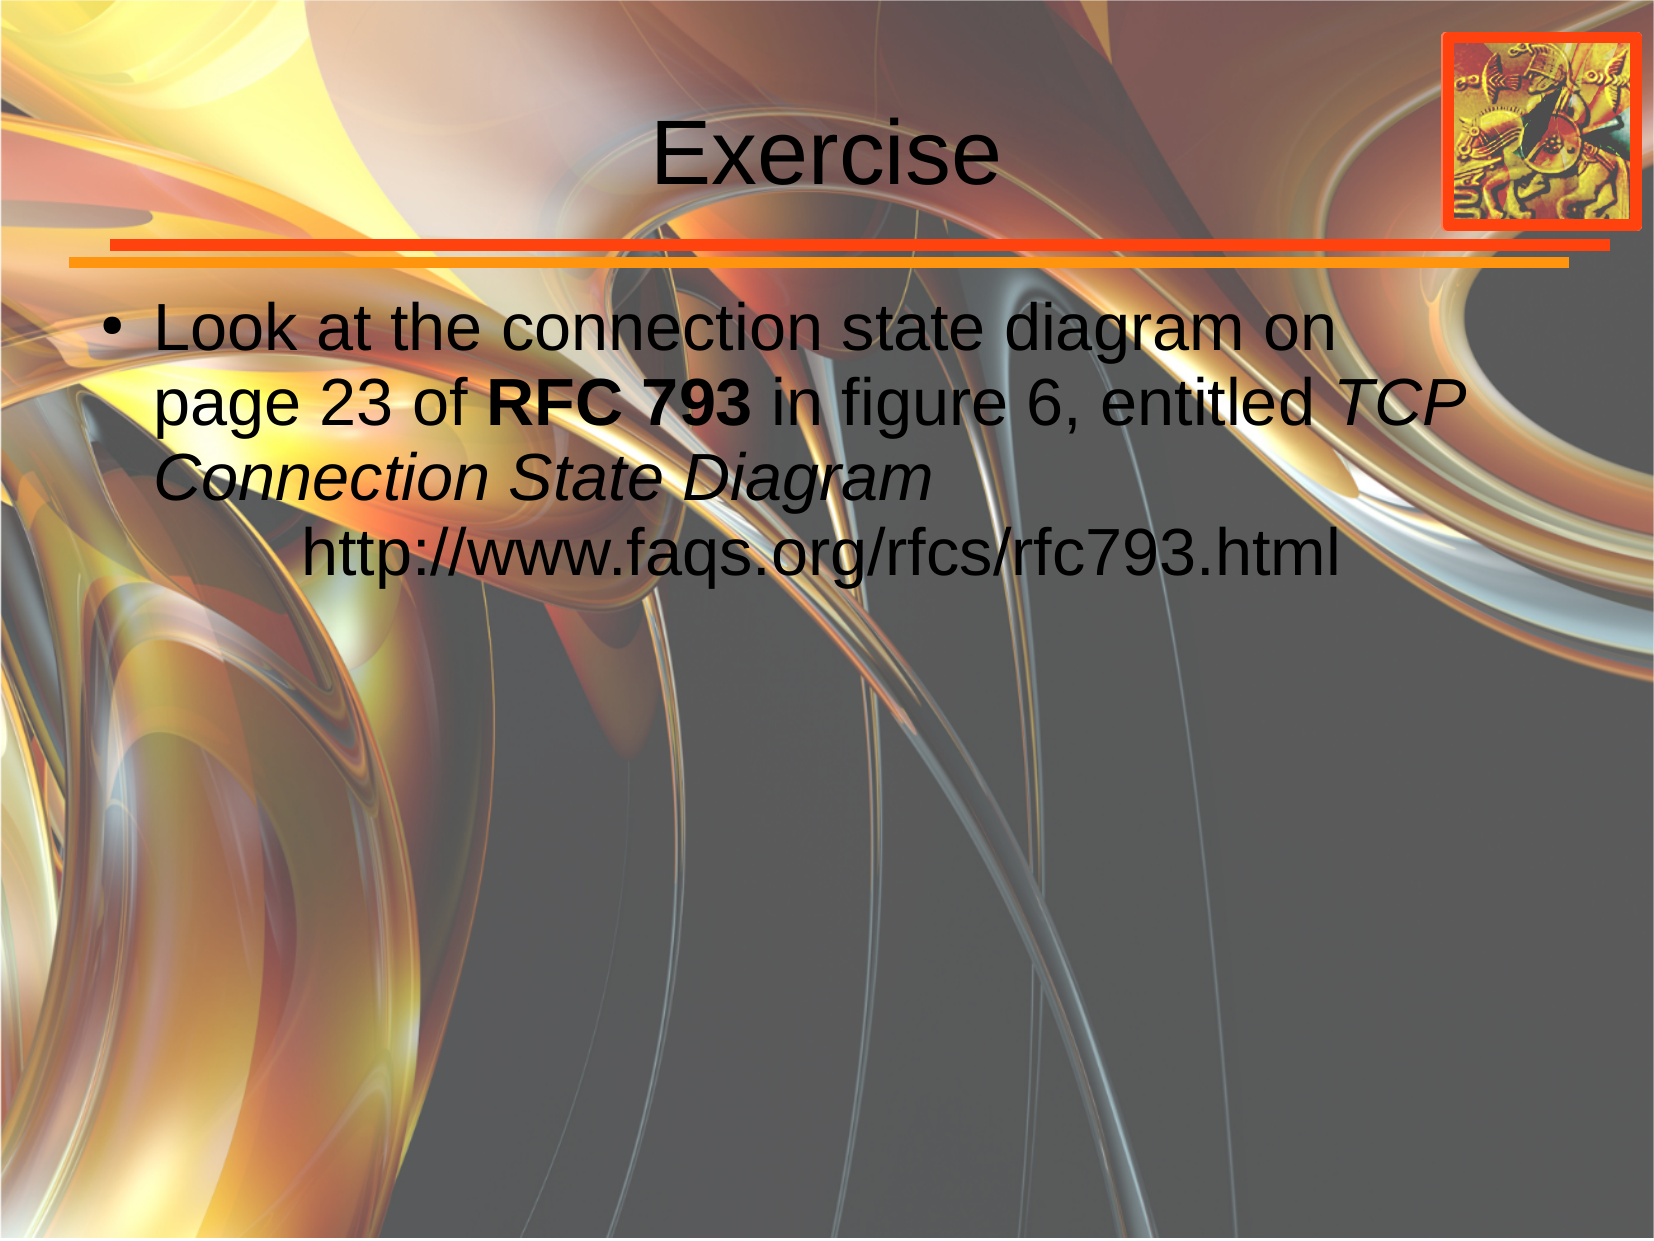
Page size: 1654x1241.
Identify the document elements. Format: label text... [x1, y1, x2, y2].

title Exercise [82, 49, 1571, 257]
list Look at the connection state diagram on page 23 of RFC 793 in figure 6, entitled TCP Connection State Diagram http://www.faqs.org/rfcs/rfc793.html [82, 290, 1571, 1109]
